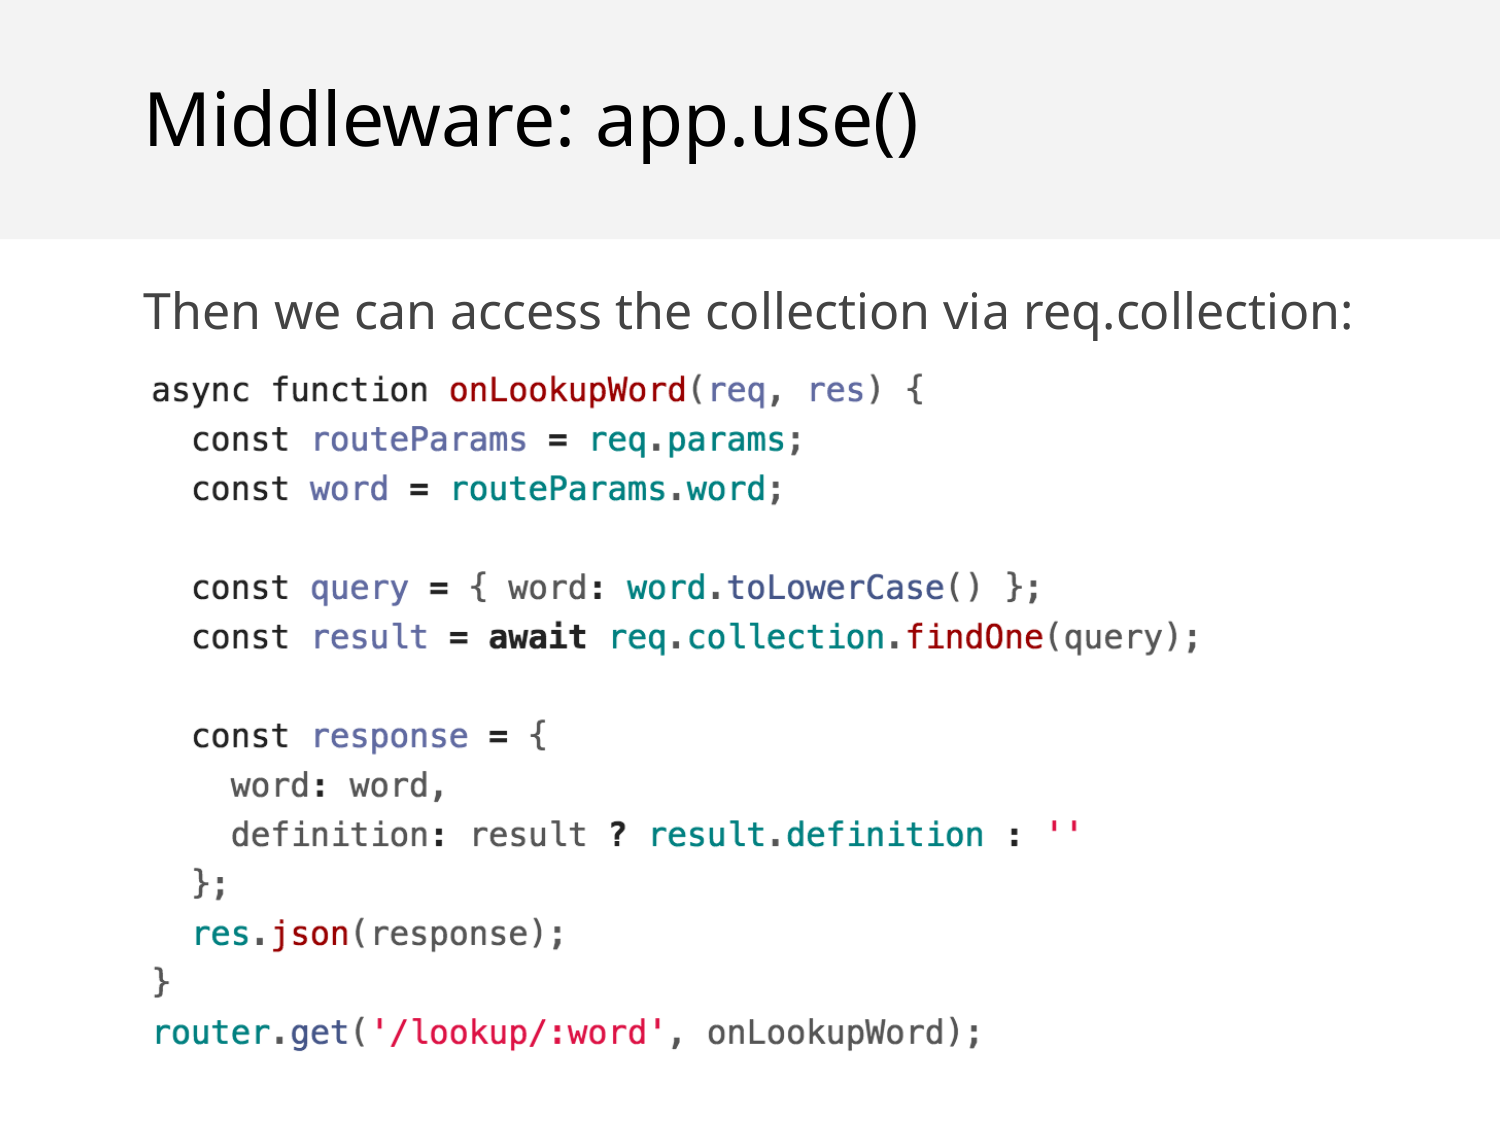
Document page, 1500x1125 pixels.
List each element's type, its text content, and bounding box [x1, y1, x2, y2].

list Then we can access the collection via req.collection: [128, 255, 1372, 651]
title Middleware: app.use() [128, 56, 1372, 183]
picture [128, 356, 1232, 1083]
